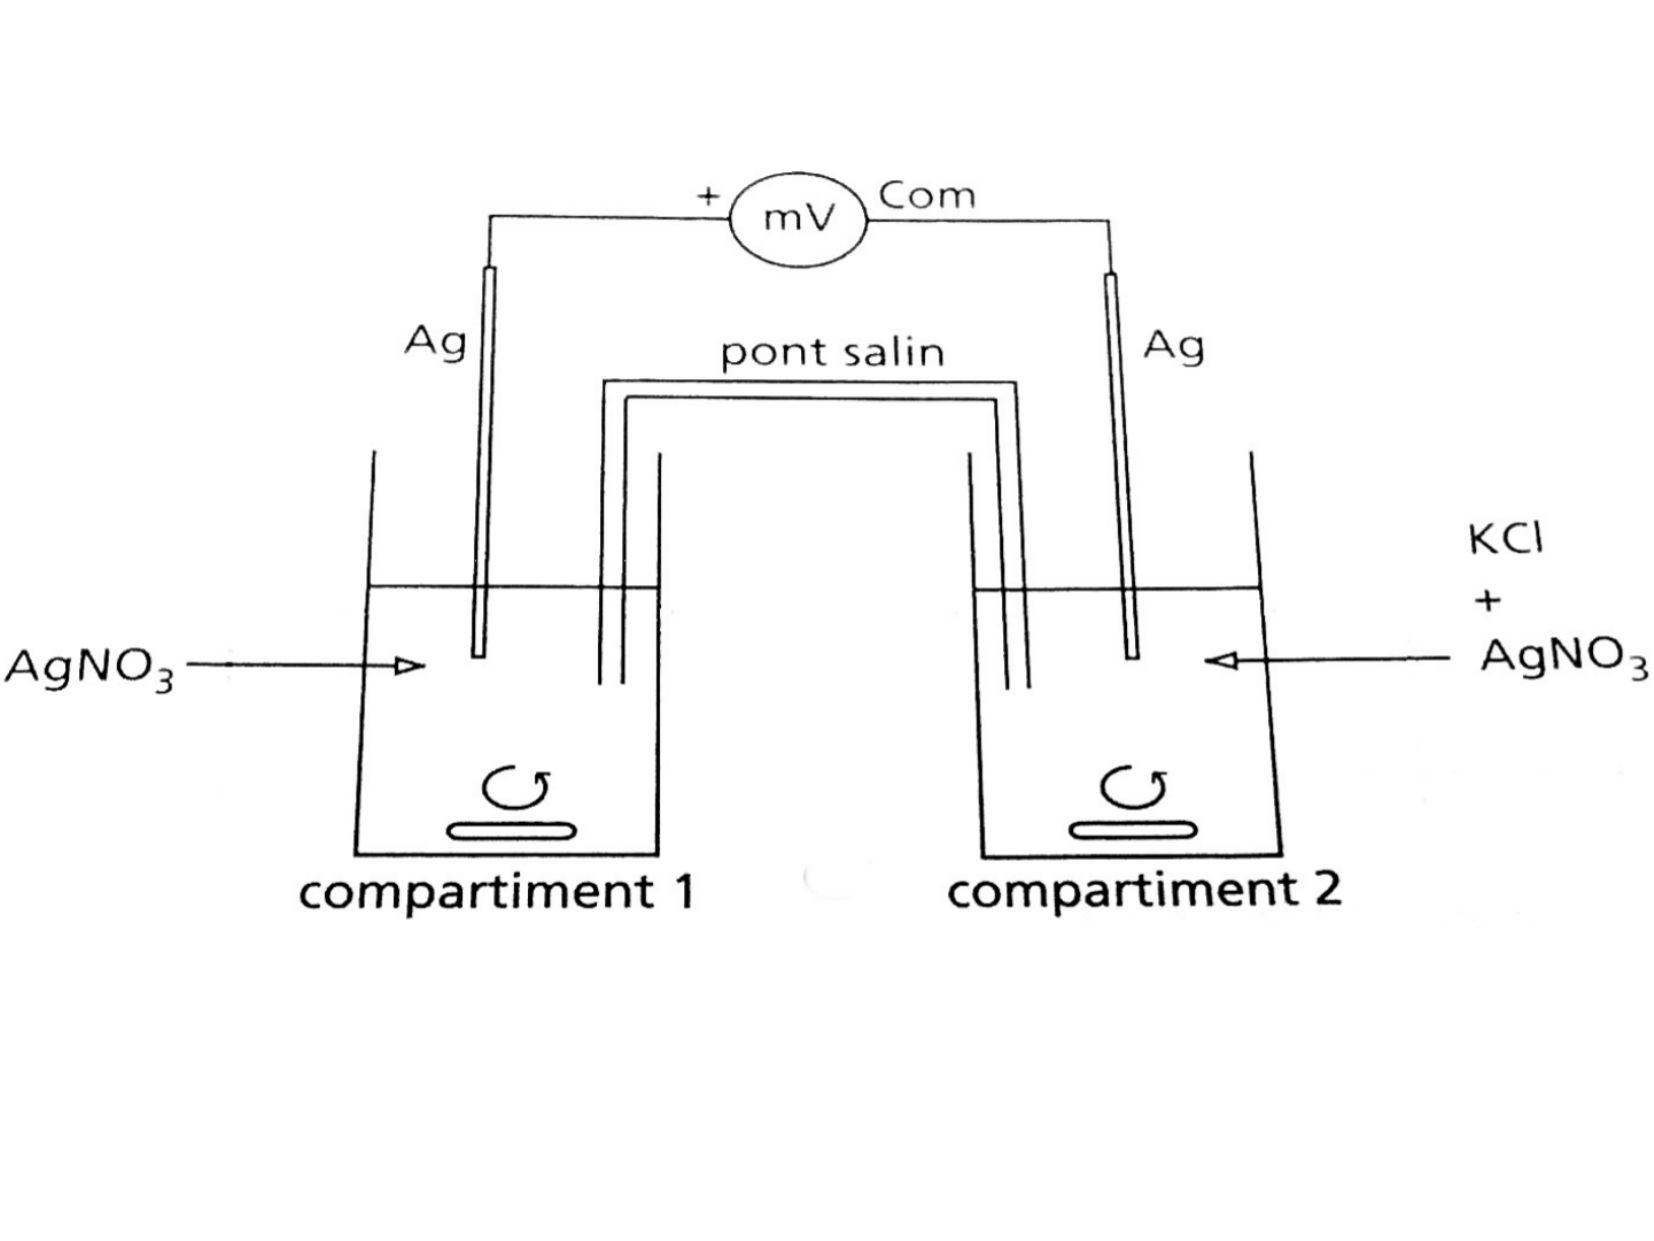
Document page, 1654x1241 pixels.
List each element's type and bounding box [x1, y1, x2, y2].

picture [0, 169, 1654, 922]
